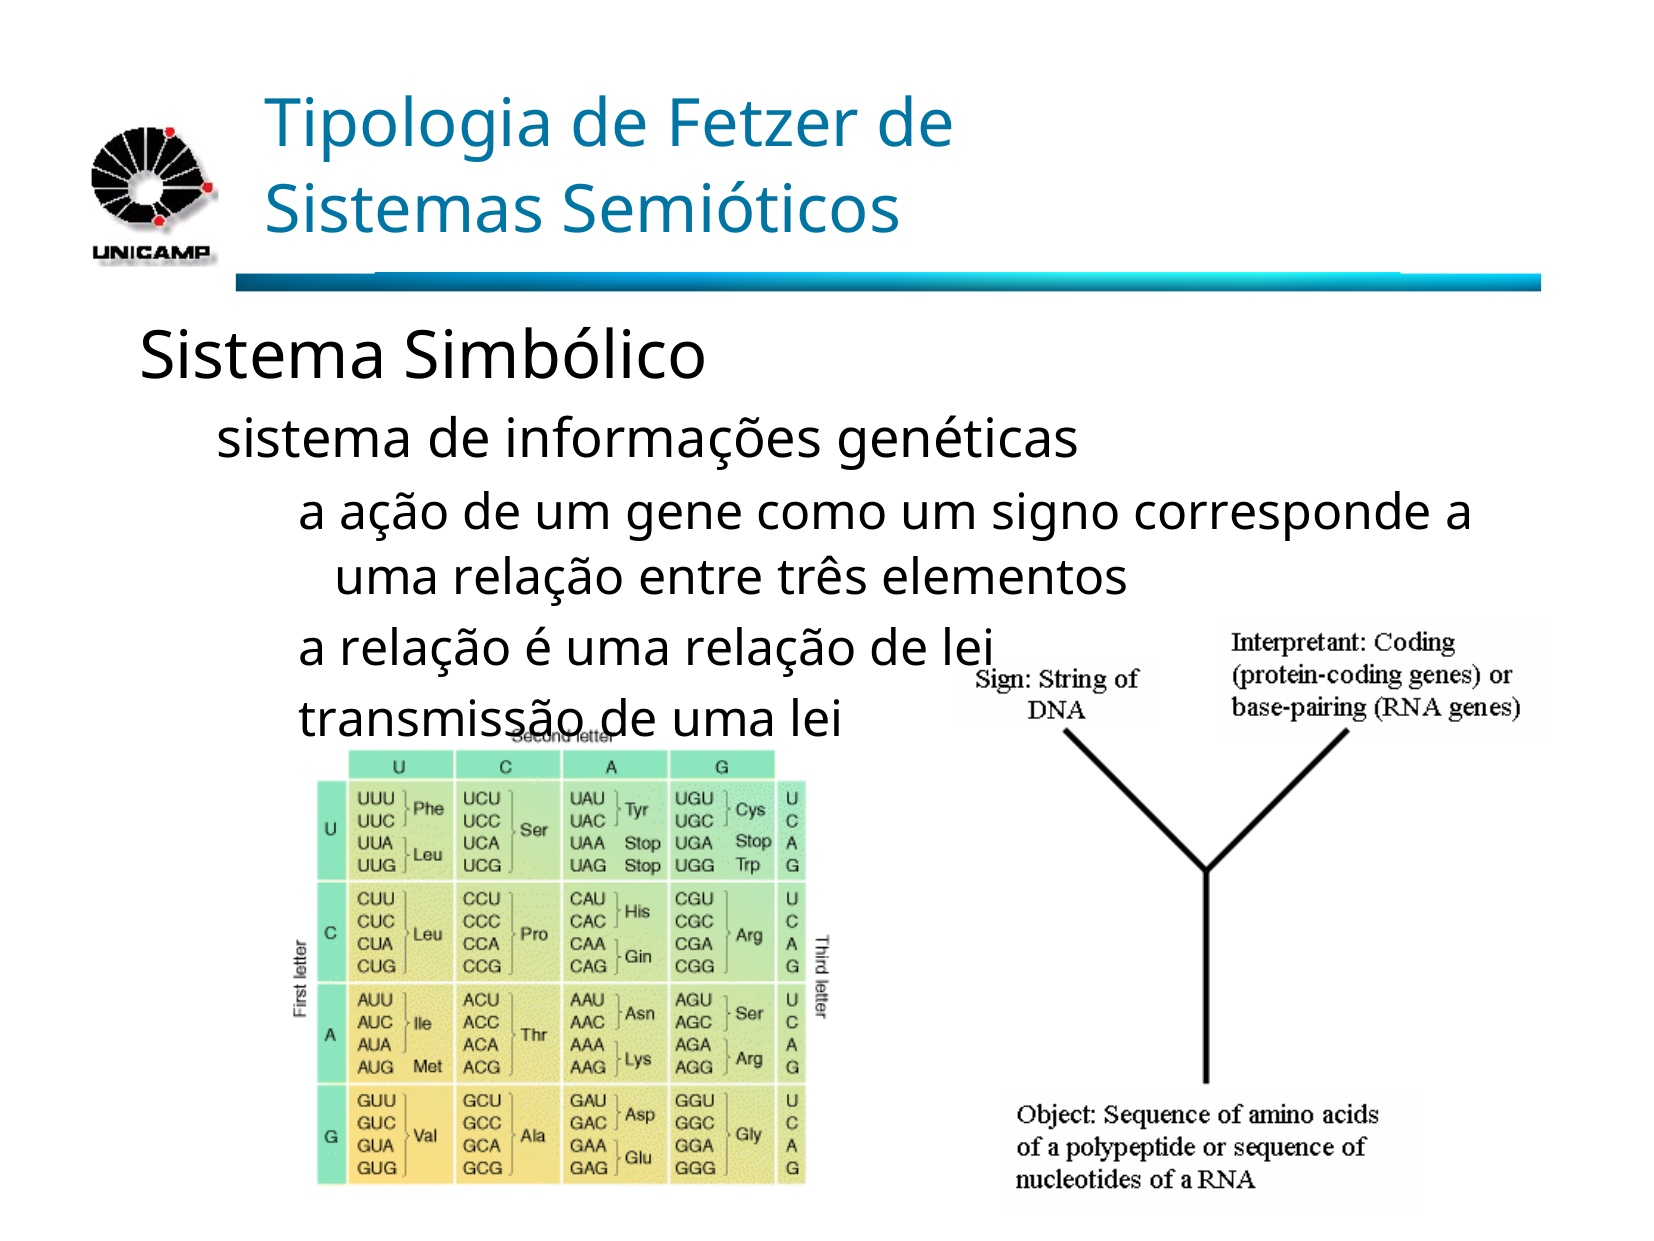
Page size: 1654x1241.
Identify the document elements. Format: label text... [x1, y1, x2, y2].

list Sistema Simbólico sistema de informações genéticas a ação de um gene como um signo corresponde a uma relação entre três elementos a relação é uma relação de lei transmissão de uma lei [121, 309, 1534, 1182]
title Tipologia de Fetzer de Sistemas Semióticos [264, 42, 1534, 250]
picture [289, 1182, 833, 1188]
picture [125, 272, 1654, 295]
picture [956, 620, 1548, 1212]
